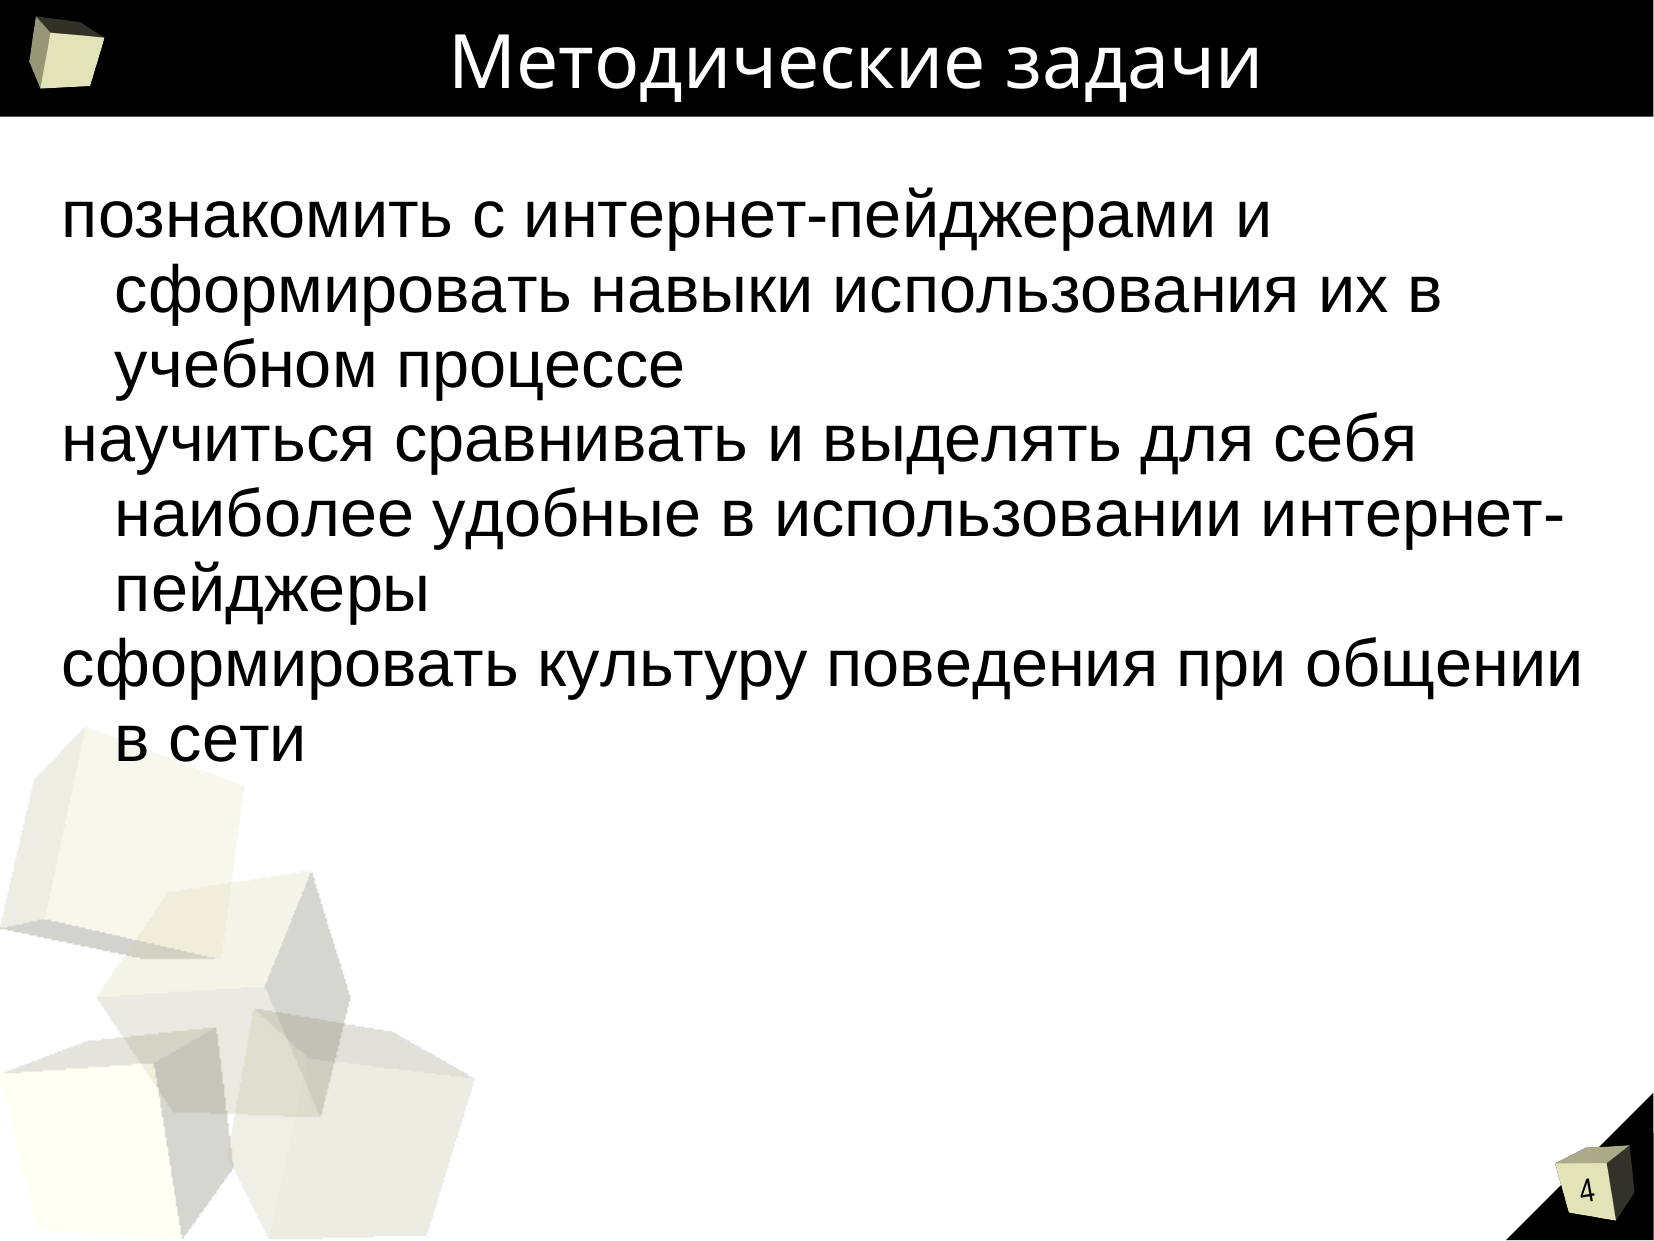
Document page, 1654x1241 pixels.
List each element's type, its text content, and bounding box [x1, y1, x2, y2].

title Методические задачи [118, 0, 1595, 119]
list познакомить с интернет-пейджерами и сформировать навыки использования их в учебном процессе научиться сравнивать и выделять для себя наиболее удобные в использовании интернет- пейджеры сформировать культуру поведения при общении в сети [44, 177, 1611, 1214]
picture [0, 726, 477, 1241]
